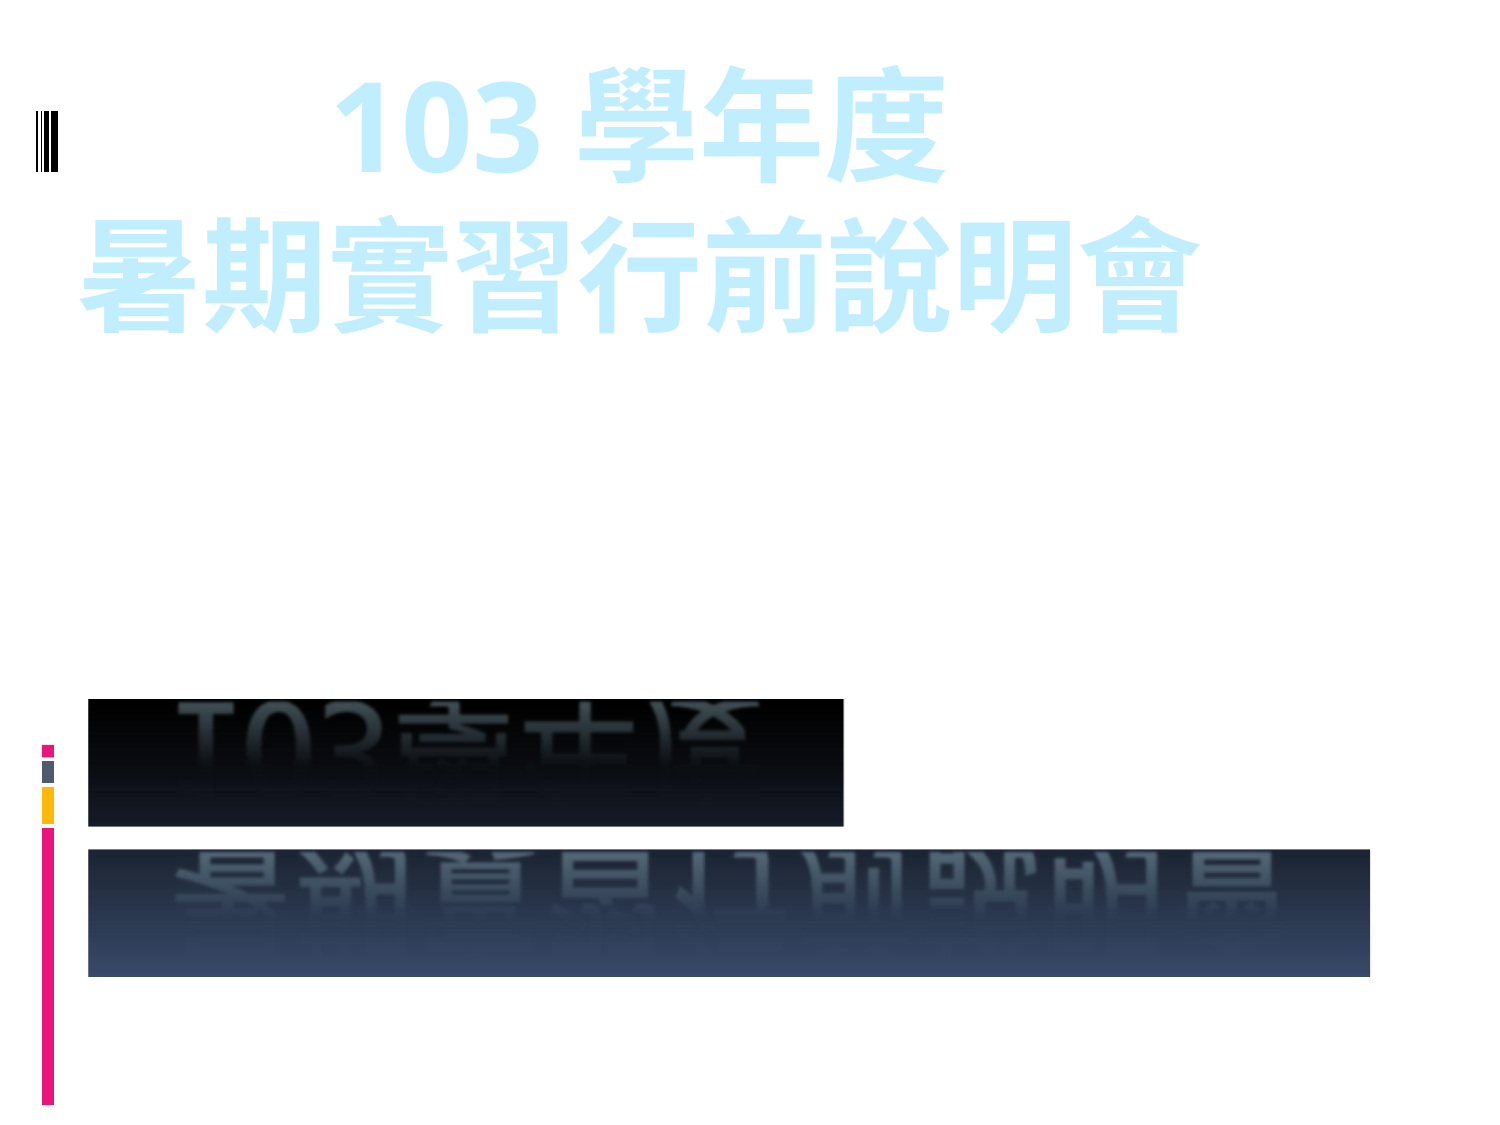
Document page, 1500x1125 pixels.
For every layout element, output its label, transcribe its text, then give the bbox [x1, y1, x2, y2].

text_box [88, 699, 1370, 977]
text_box [41, 744, 54, 758]
title 103學年度 暑期實習行前說明會 [165, 575, 1295, 880]
